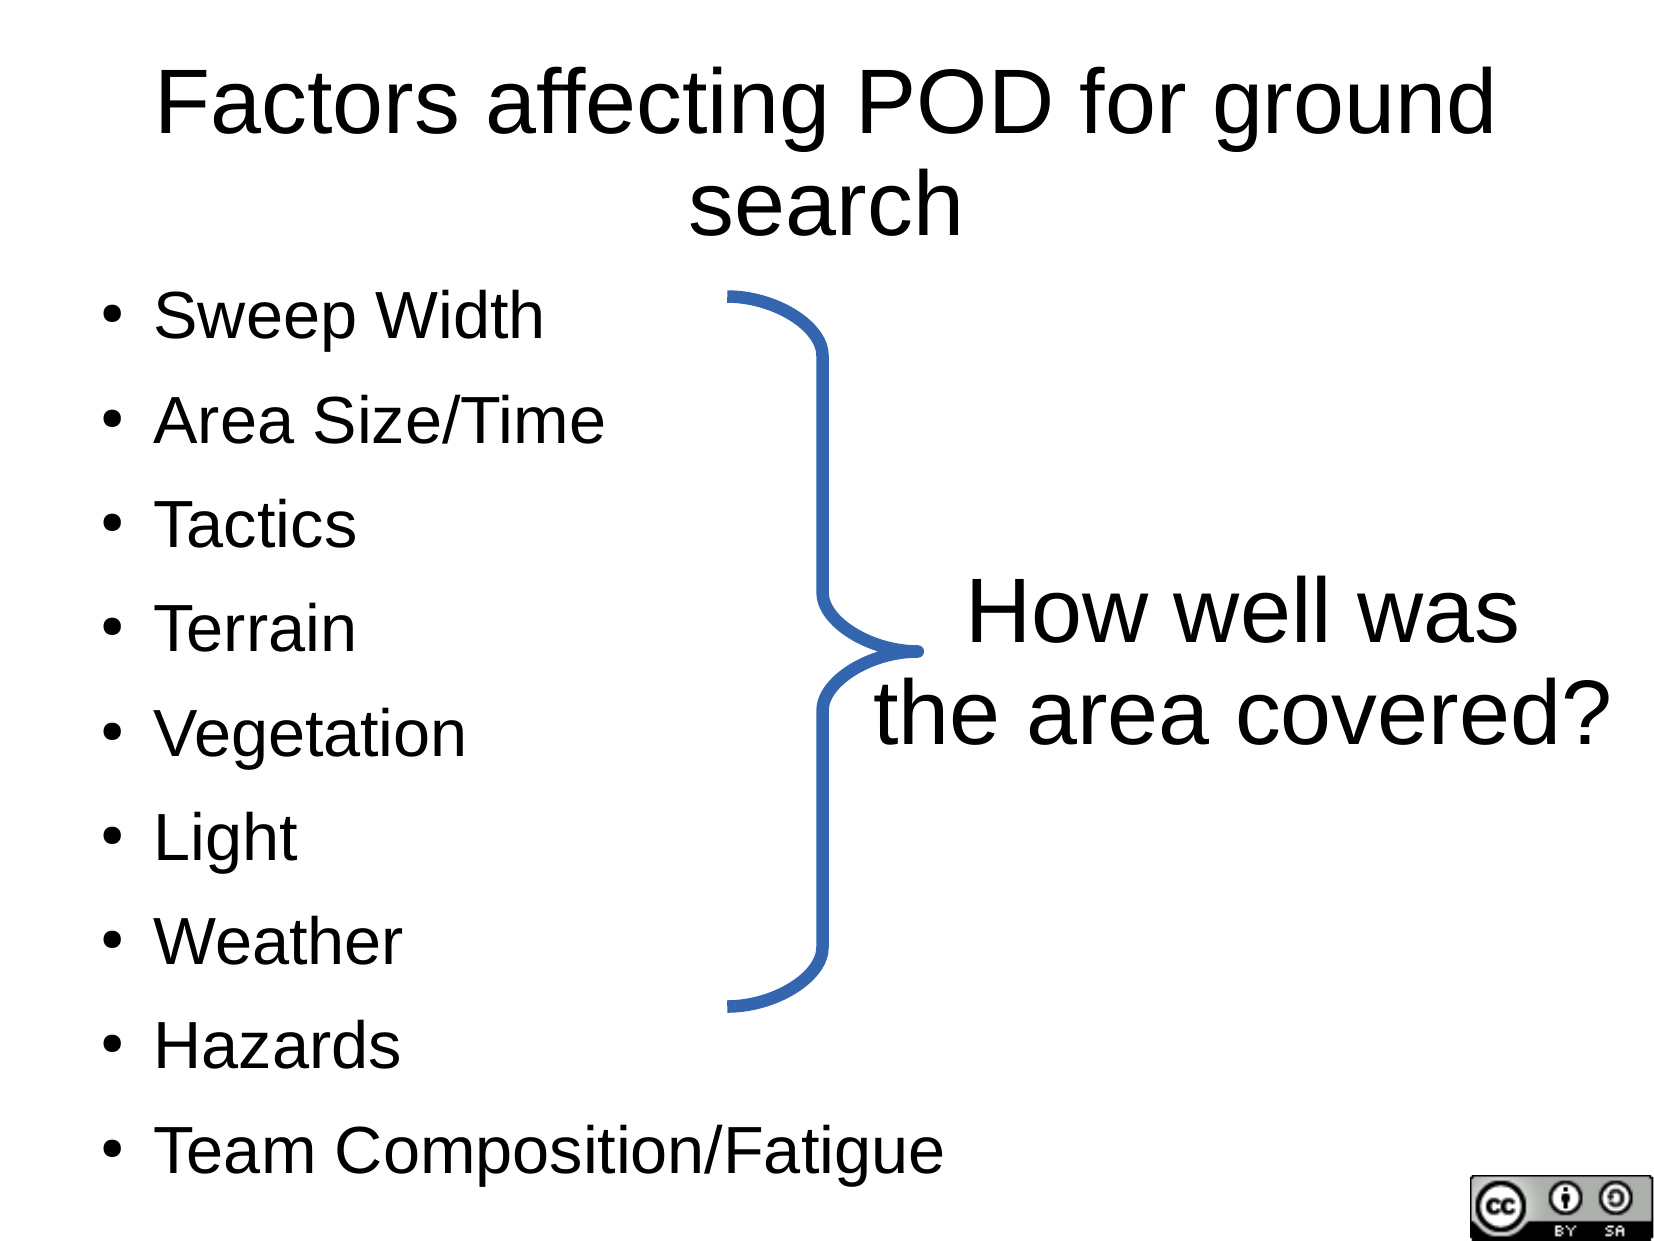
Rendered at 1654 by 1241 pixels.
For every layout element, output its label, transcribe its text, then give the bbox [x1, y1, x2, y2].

list Sweep Width Area Size/Time Tactics Terrain Vegetation Light Weather Hazards Team Composition/Fatigue [82, 278, 1571, 1138]
picture [1470, 1175, 1654, 1241]
title How well was the area covered? [863, 558, 1623, 766]
title Factors affecting POD for ground search [82, 49, 1571, 257]
